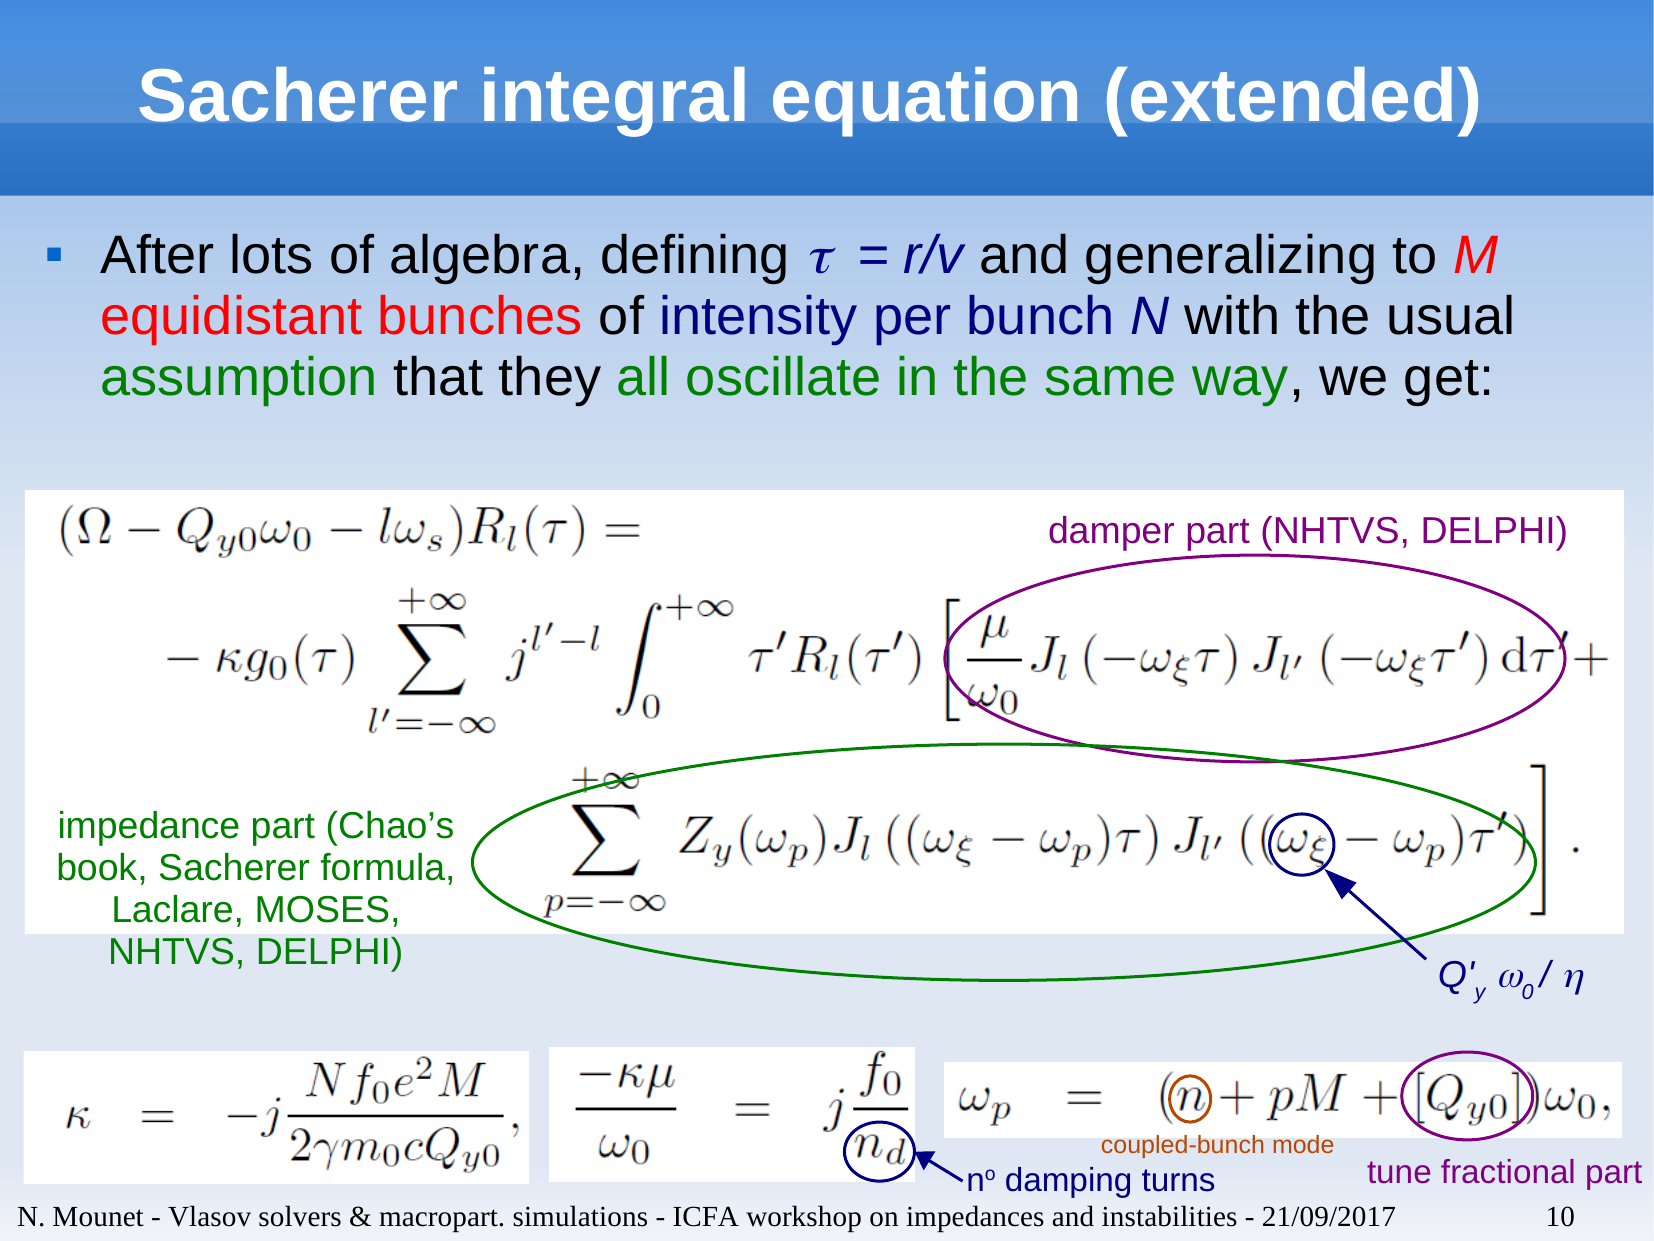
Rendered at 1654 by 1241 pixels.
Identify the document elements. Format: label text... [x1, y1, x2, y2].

text_box damper part (NHTVS, DELPHI) [1033, 501, 1595, 642]
title Sacherer integral equation (extended) [76, 1, 1565, 189]
text_box [472, 586, 1566, 981]
list After lots of algebra, defining t = r/v and generalizing to M equidistant bunches of intensity per bunch N with the usual assumption that they all oscillate in the same way, we get: [29, 225, 1635, 739]
text_box [1401, 1052, 1533, 1140]
text_box [1169, 1075, 1211, 1122]
text_box Q'y w0 / h [1423, 946, 1630, 1016]
text_box tune fractional part [1352, 1145, 1648, 1198]
text_box coupled-bunch mode [1062, 1122, 1359, 1166]
text_box [844, 1122, 915, 1182]
picture [0, 0, 1654, 1241]
text_box no damping turns [951, 1154, 1307, 1207]
text_box impedance part (Chao’s book, Sacherer formula, Laclare, MOSES, NHTVS, DELPHI) [24, 797, 473, 979]
